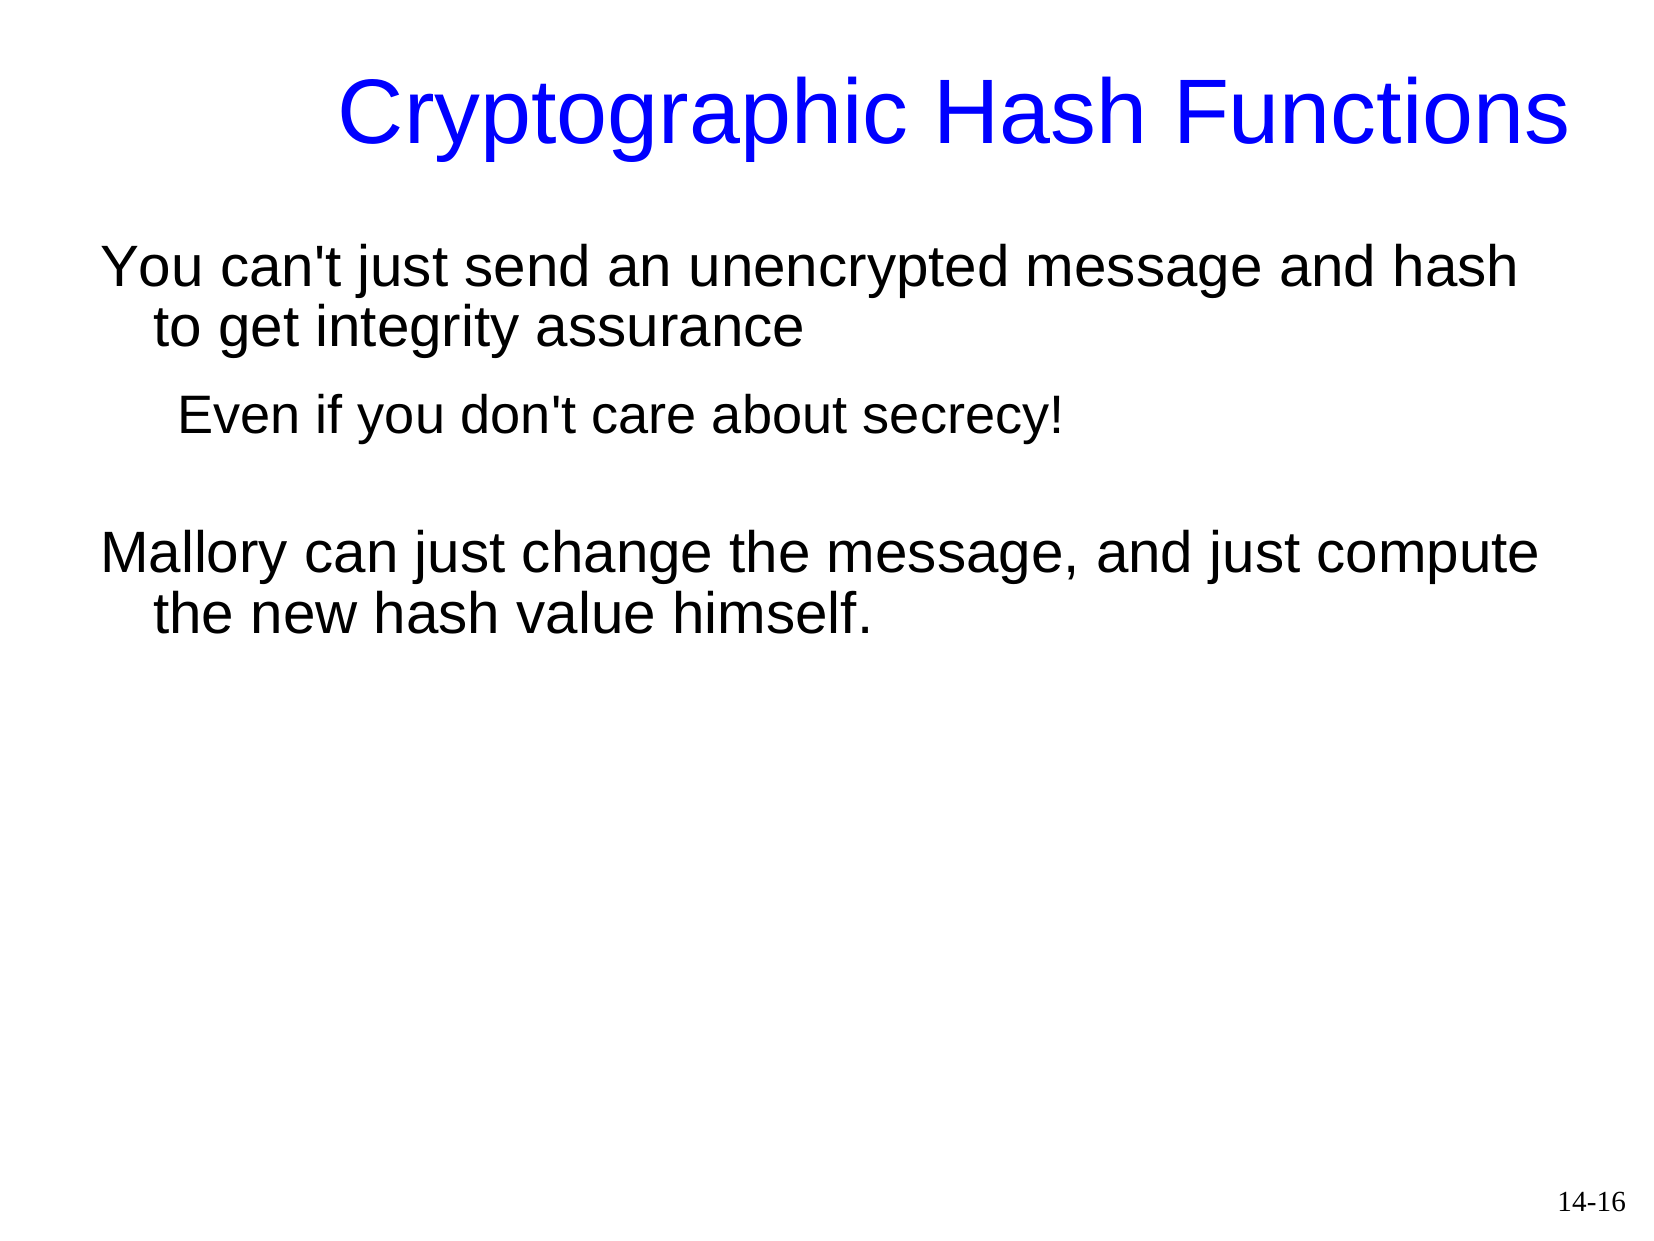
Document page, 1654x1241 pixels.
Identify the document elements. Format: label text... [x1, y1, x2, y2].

title Cryptographic Hash Functions [84, 11, 1573, 219]
list You can't just send an unencrypted message and hash to get integrity assurance Even if you don't care about secrecy! Mallory can just change the message, and just compute the new hash value himself. [82, 237, 1571, 1170]
